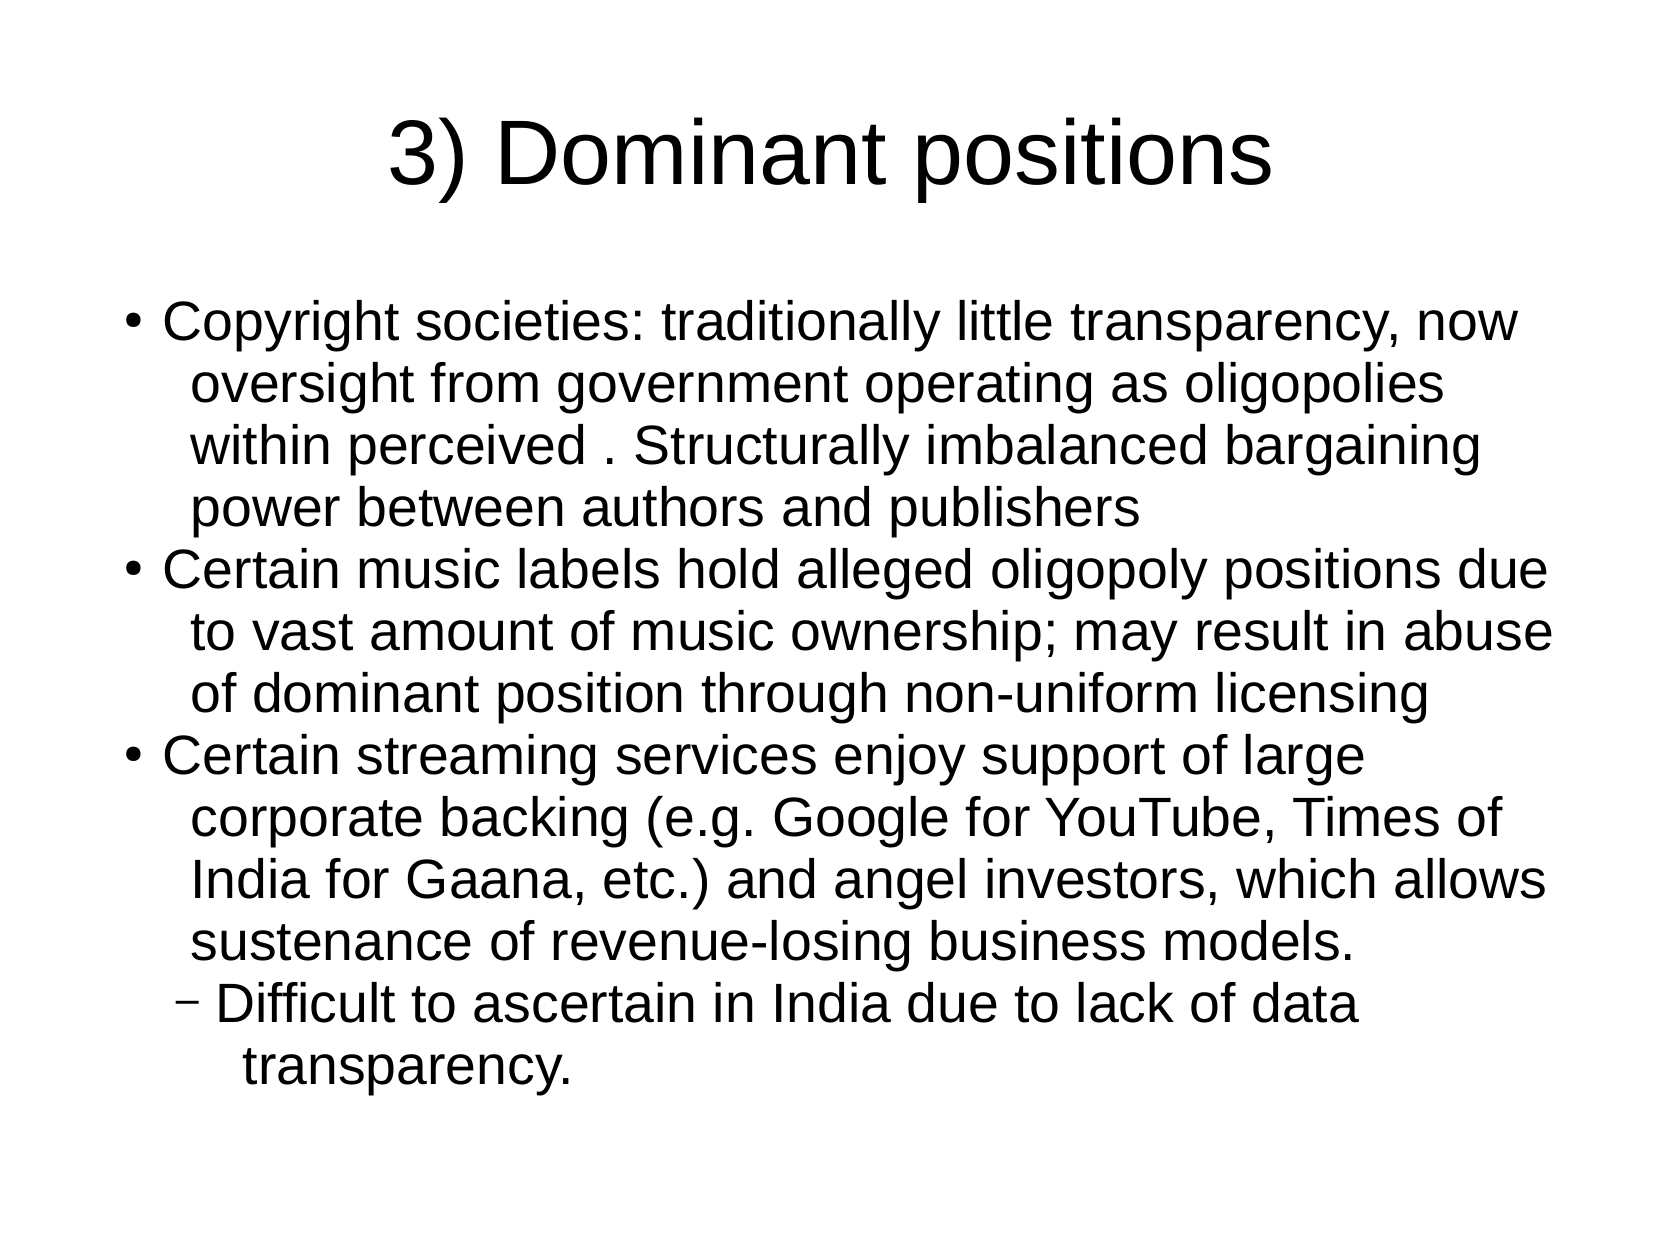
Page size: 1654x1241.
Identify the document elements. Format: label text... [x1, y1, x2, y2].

list Copyright societies: traditionally little transparency, now oversight from government operating as oligopolies within perceived . Structurally imbalanced bargaining power between authors and publishers Certain music labels hold alleged oligopoly positions due to vast amount of music ownership; may result in abuse of dominant position through non-uniform licensing Certain streaming services enjoy support of large corporate backing (e.g. Google for YouTube, Times of India for Gaana, etc.) and angel investors, which allows sustenance of revenue-losing business models. Difficult to ascertain in India due to lack of data transparency. [82, 290, 1571, 1156]
title 3) Dominant positions [82, 49, 1571, 257]
